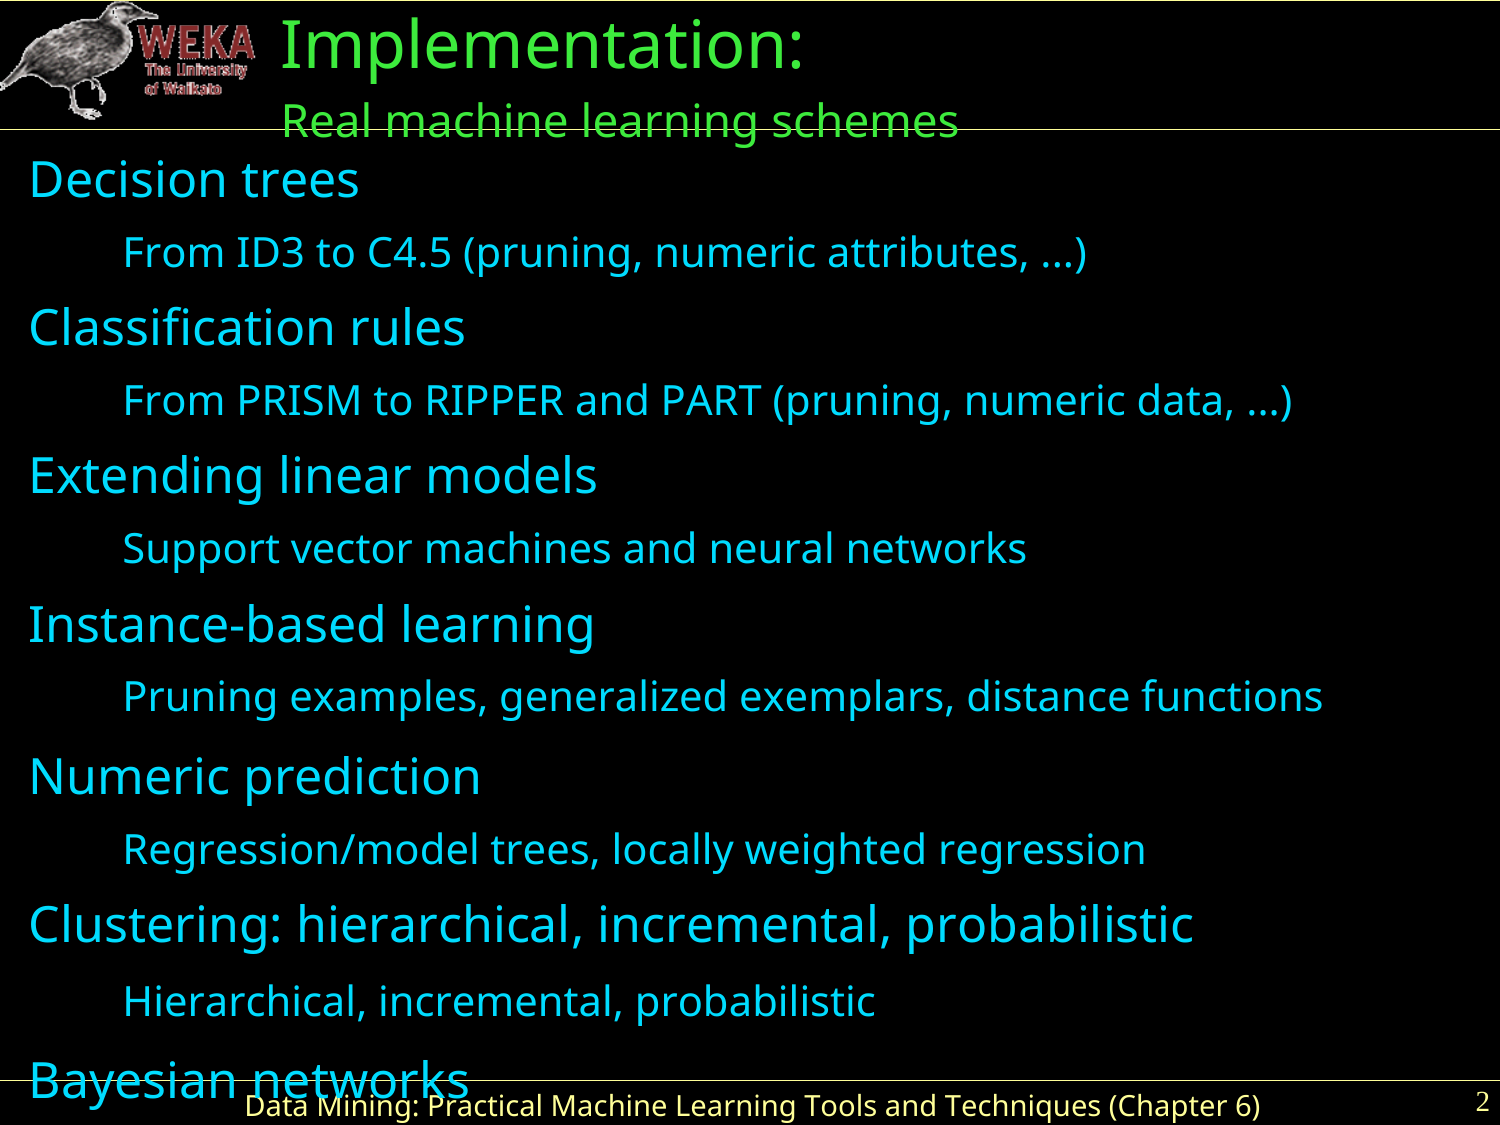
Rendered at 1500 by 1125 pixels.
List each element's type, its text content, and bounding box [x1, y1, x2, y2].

list Decision trees From ID3 to C4.5 (pruning, numeric attributes, ...) Classification rules From PRISM to RIPPER and PART (pruning, numeric data, ...) Extending linear models Support vector machines and neural networks Instance-based learning Pruning examples, generalized exemplars, distance functions Numeric prediction Regression/model trees, locally weighted regression Clustering: hierarchical, incremental, probabilistic Hierarchical, incremental, probabilistic Bayesian networks Learning and prediction, fast data structures for learning [13, 136, 1495, 1115]
title Implementation: Real machine learning schemes [265, 0, 1500, 151]
picture [0, 1, 265, 129]
